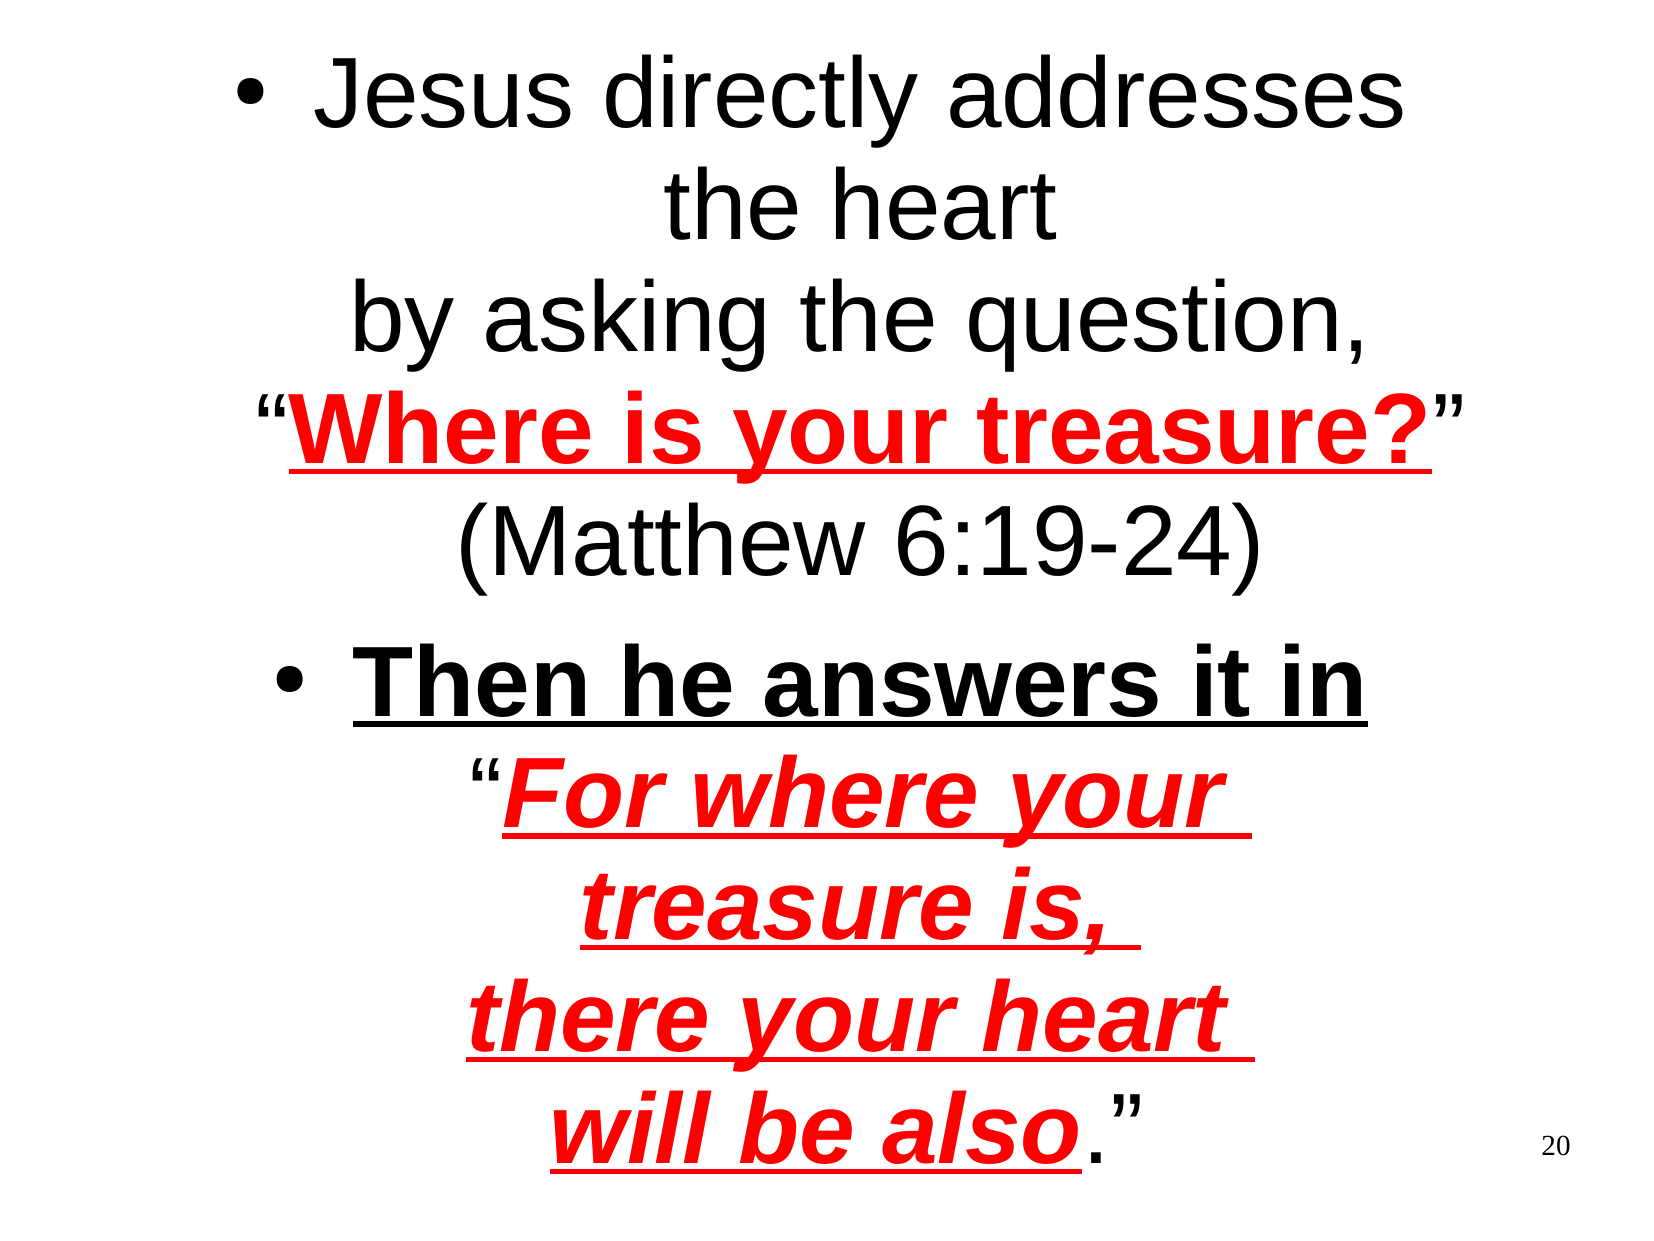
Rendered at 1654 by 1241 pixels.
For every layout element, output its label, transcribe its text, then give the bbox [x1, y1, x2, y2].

list Jesus directly addresses the heart by asking the question, “Where is your treasure?” (Matthew 6:19-24) Then he answers it in “For where your treasure is, there your heart will be also.” [37, 37, 1613, 1238]
